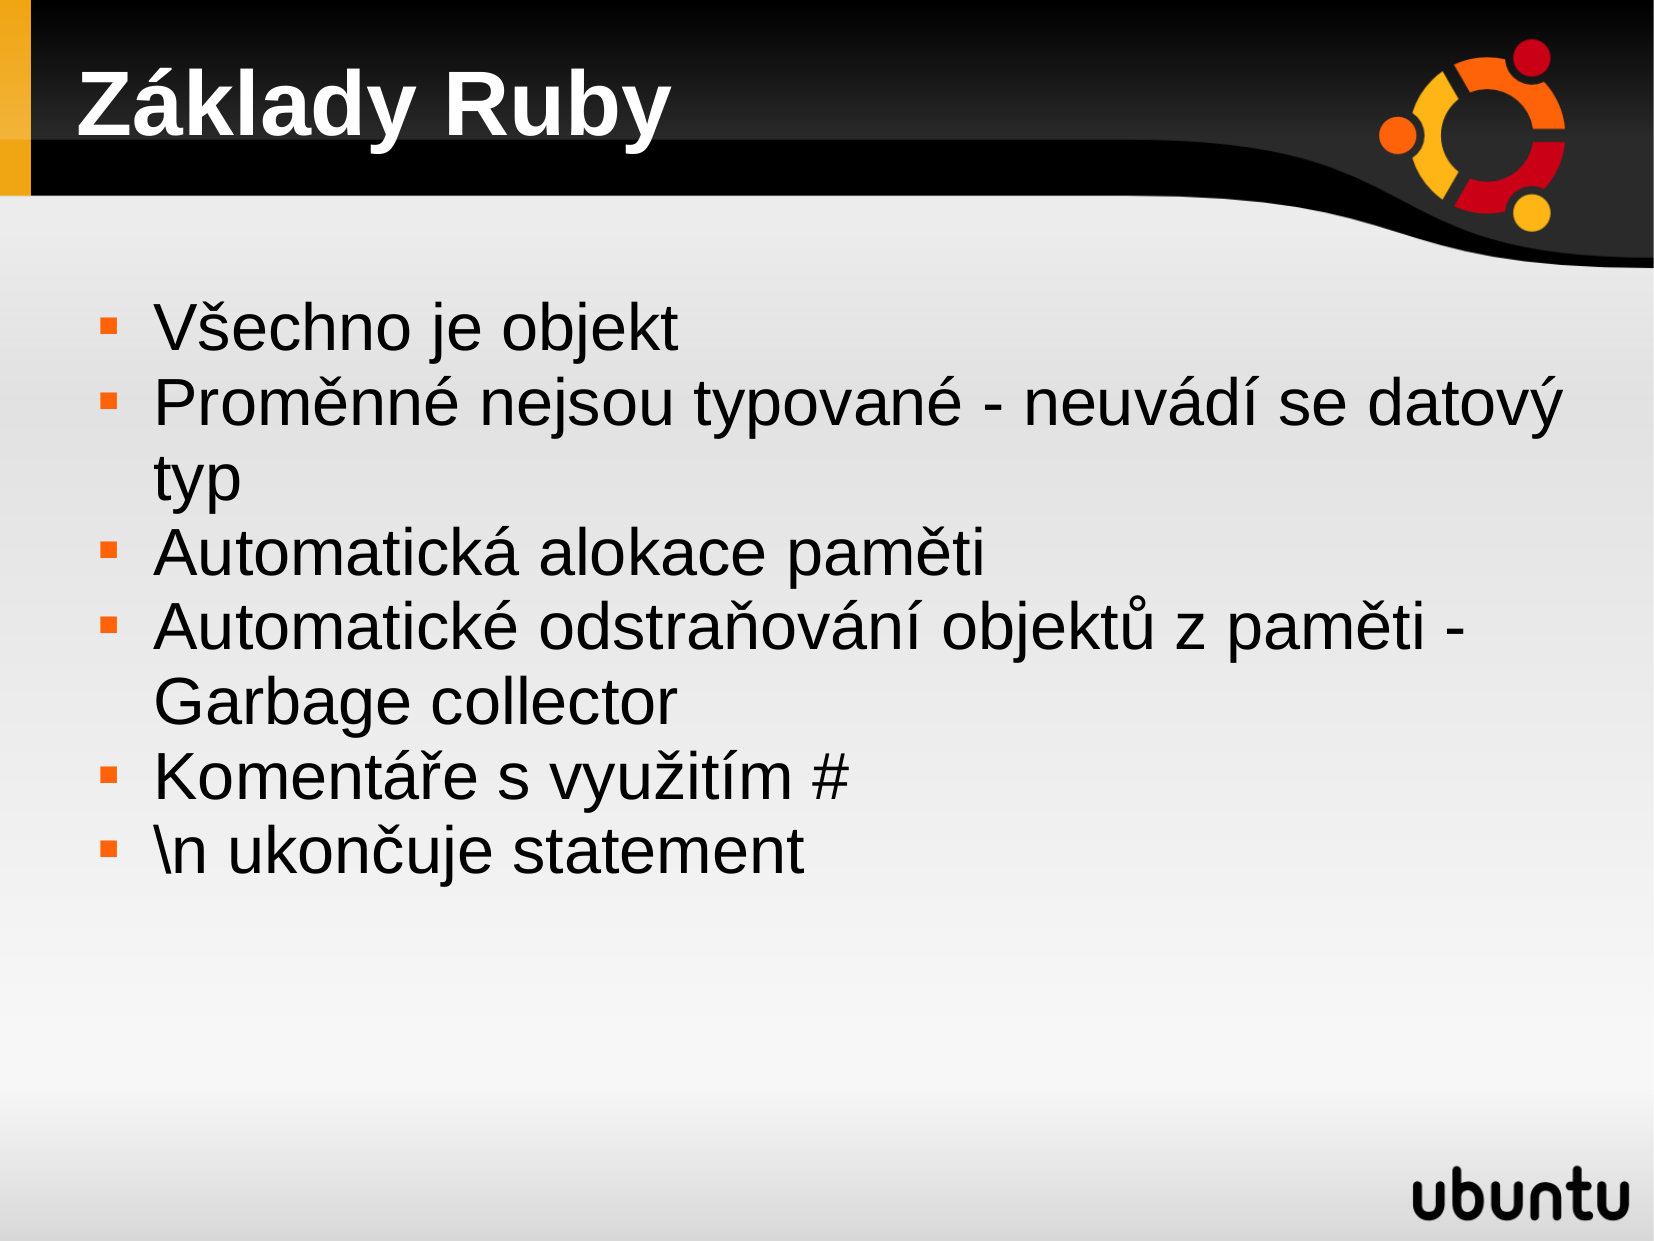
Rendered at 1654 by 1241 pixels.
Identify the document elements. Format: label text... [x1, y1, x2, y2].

title Základy Ruby [76, 0, 1565, 208]
picture [0, 0, 1654, 1241]
list Všechno je objekt Proměnné nejsou typované - neuvádí se datový typ Automatická alokace paměti Automatické odstraňování objektů z paměti - Garbage collector Komentáře s využitím # \n ukončuje statement [82, 290, 1571, 1109]
